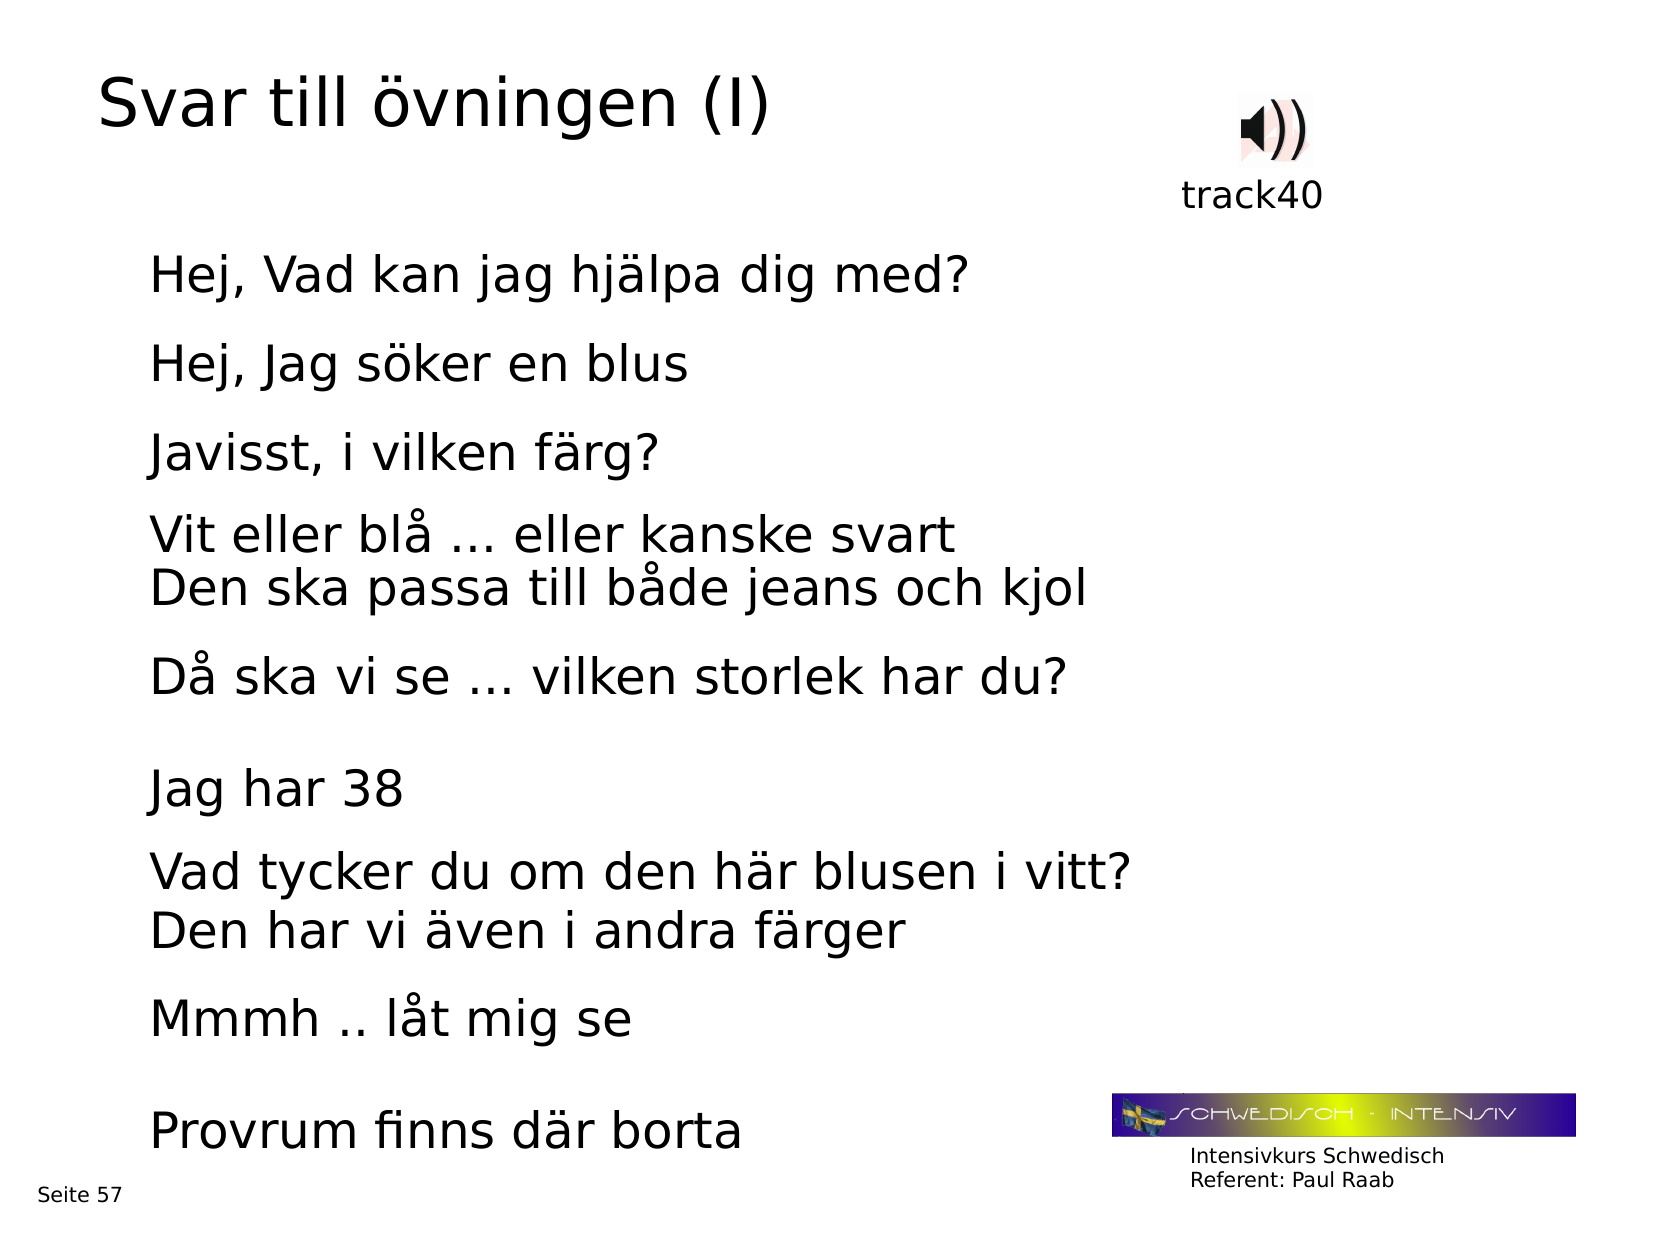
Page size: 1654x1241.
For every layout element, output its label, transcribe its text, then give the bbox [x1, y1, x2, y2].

text_box Svar till övningen (I) [61, 57, 826, 151]
text_box Mmmh .. låt mig se [134, 982, 783, 1057]
text_box Den har vi även i andra färger [134, 894, 1351, 968]
text_box Provrum finns där borta [134, 1095, 953, 1169]
text_box Då ska vi se ... vilken storlek har du? [134, 640, 1294, 714]
picture [1112, 1093, 1576, 1137]
text_box Hej, Vad kan jag hjälpa dig med? [134, 238, 1327, 312]
text_box Den ska passa till både jeans och kjol [134, 551, 1294, 625]
text_box Hej, Jag söker en blus [134, 327, 896, 401]
text_box Jag har 38 [134, 752, 613, 826]
text_box track40 [1166, 166, 1354, 226]
picture [1237, 92, 1313, 166]
text_box Javisst, i vilken färg? [134, 416, 896, 490]
text_box Vad tycker du om den här blusen i vitt? [134, 835, 1350, 894]
text_box Vit eller blå ... eller kanske svart [134, 498, 1180, 551]
